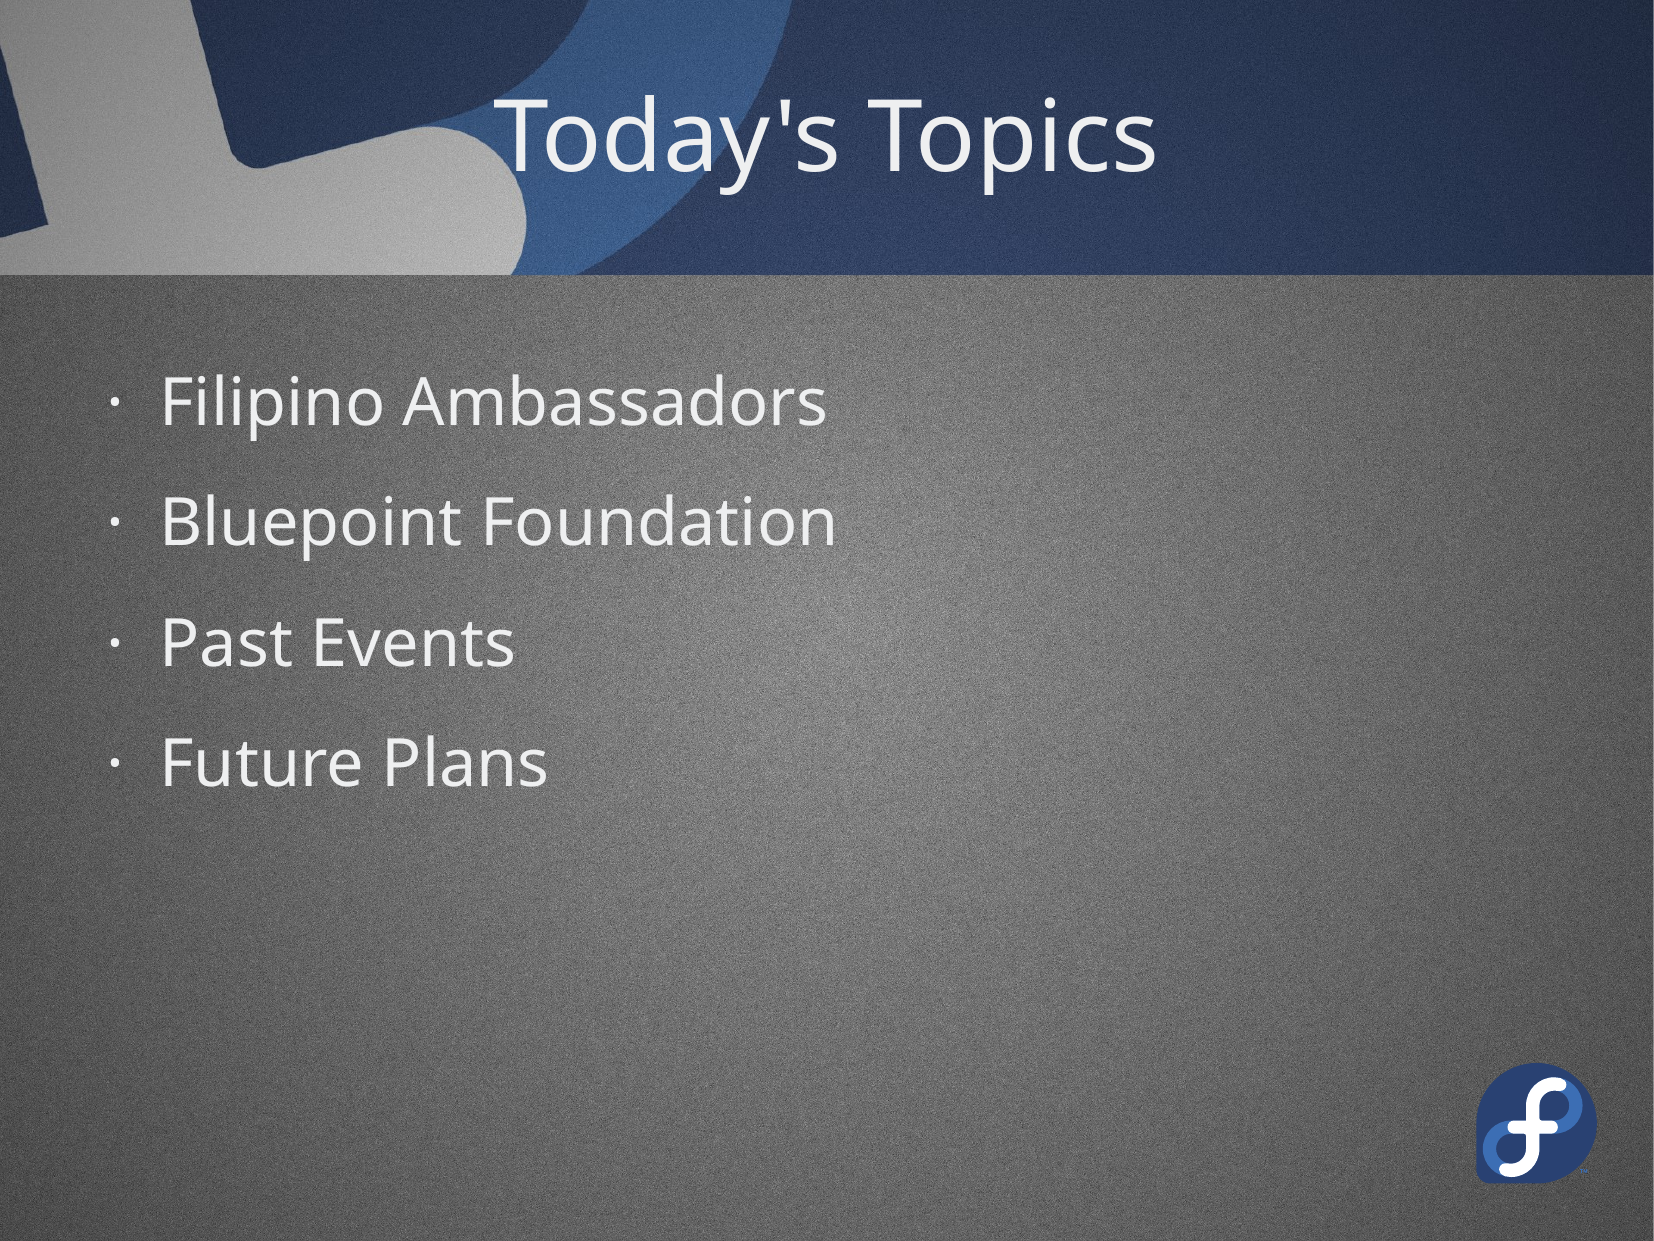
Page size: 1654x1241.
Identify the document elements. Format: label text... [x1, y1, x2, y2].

list Filipino Ambassadors Bluepoint Foundation Past Events Future Plans [88, 354, 1565, 1063]
picture [0, 0, 1654, 1241]
title Today's Topics [88, 29, 1565, 237]
